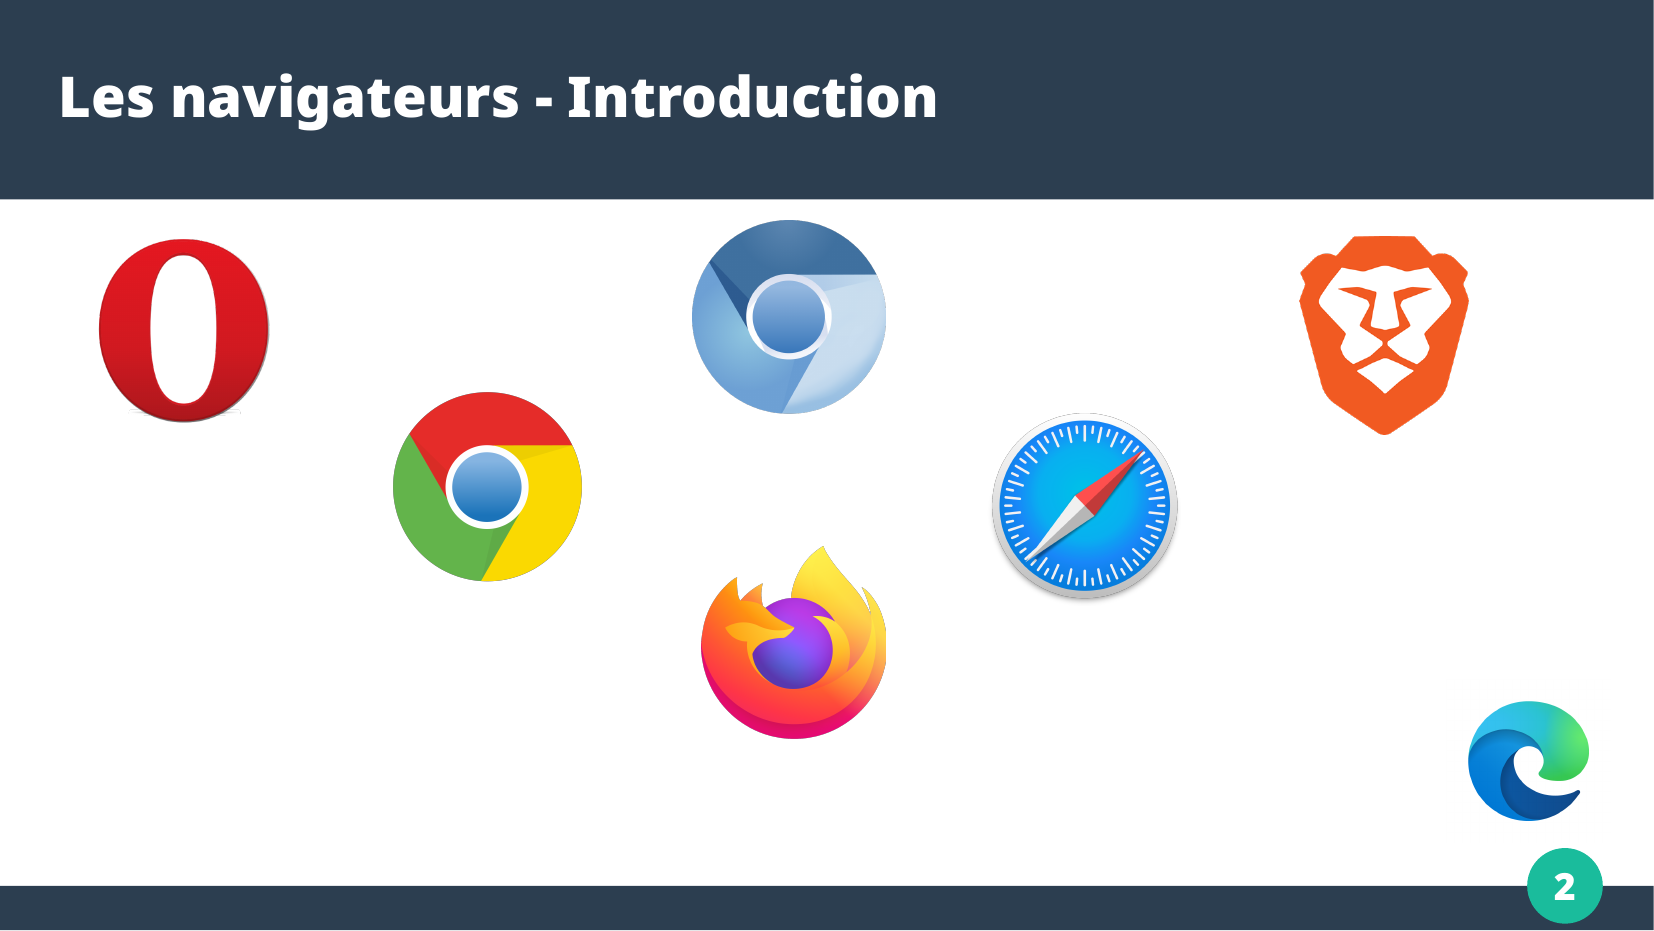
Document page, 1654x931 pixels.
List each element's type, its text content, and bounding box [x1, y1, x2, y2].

picture [1446, 679, 1611, 843]
picture [701, 546, 886, 739]
picture [692, 220, 886, 414]
picture [987, 413, 1182, 607]
picture [1299, 236, 1469, 435]
title Les navigateurs - Introduction [59, 37, 1595, 155]
picture [88, 236, 280, 428]
picture [383, 383, 591, 591]
